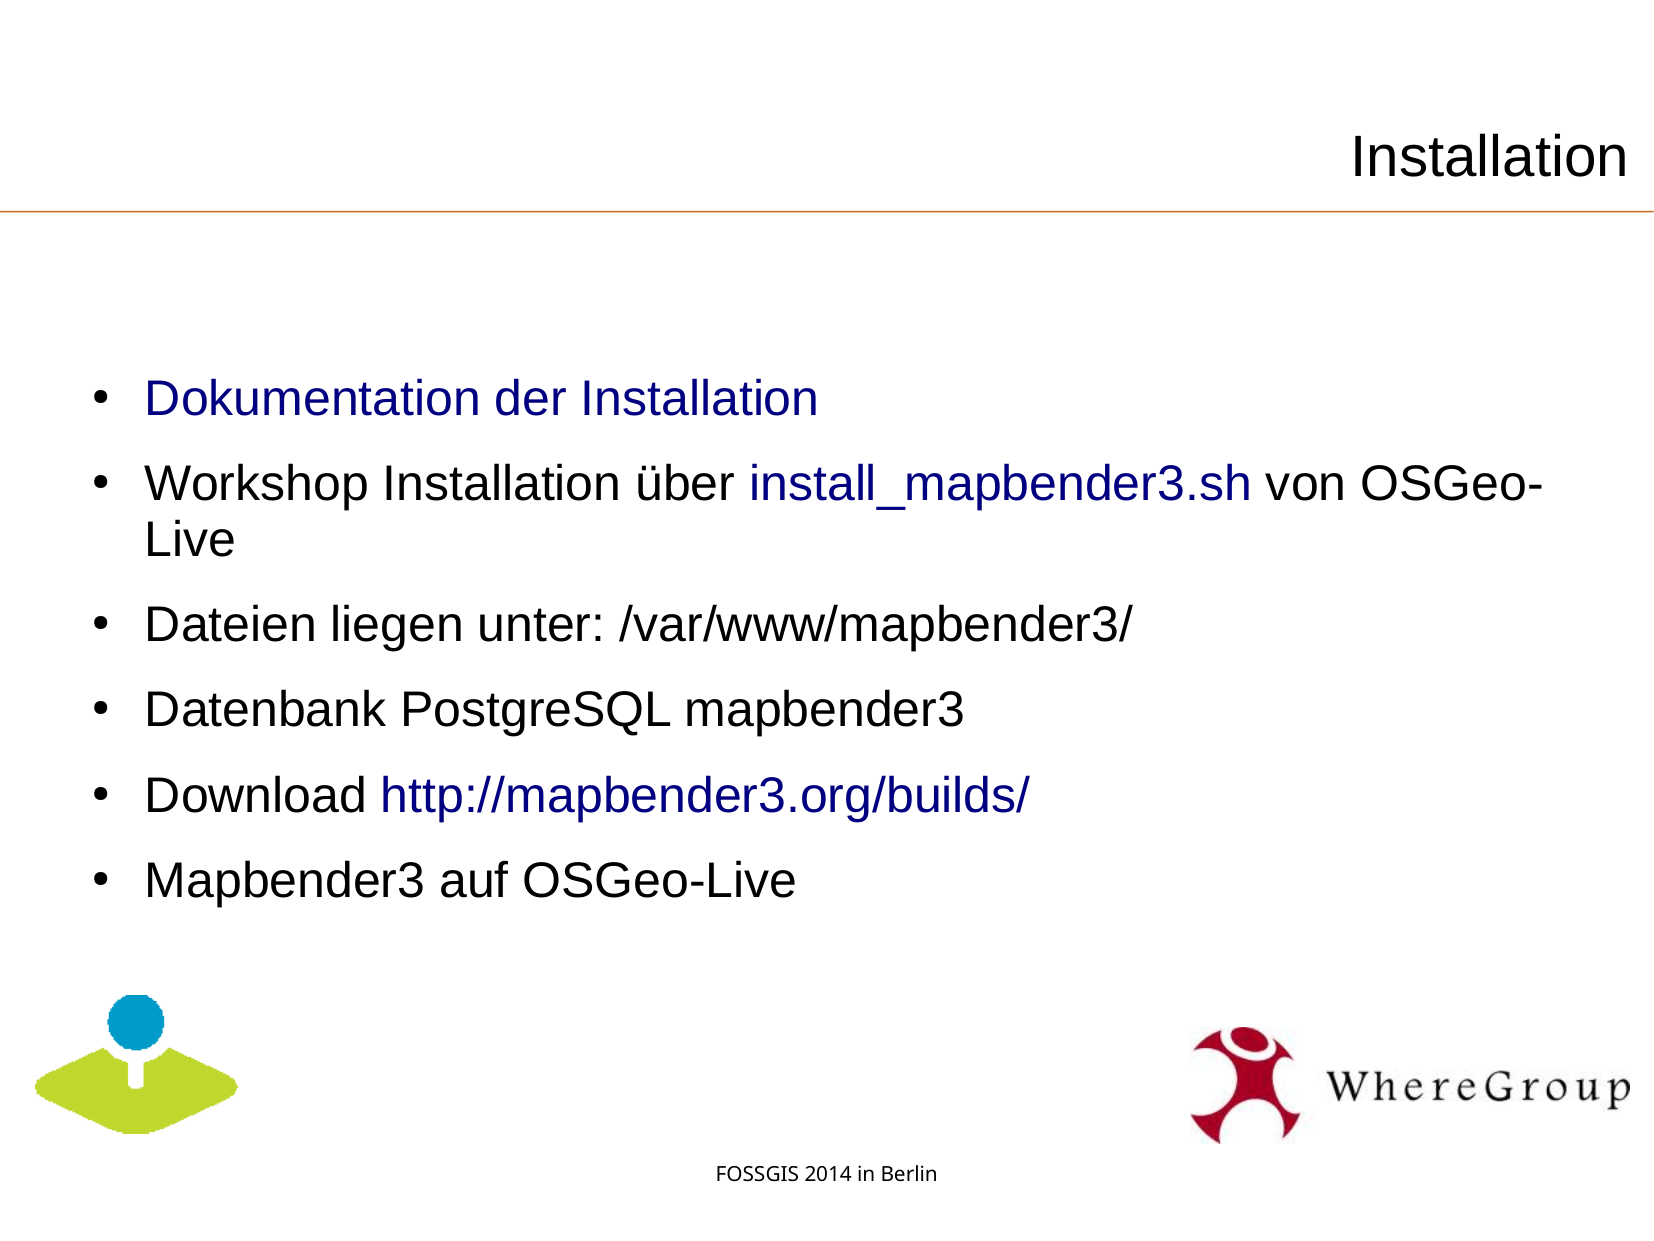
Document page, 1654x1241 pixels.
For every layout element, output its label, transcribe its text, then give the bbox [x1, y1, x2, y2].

list Dokumentation der Installation Workshop Installation über install_mapbender3.sh von OSGeo-Live Dateien liegen unter: /var/www/mapbender3/ Datenbank PostgreSQL mapbender3 Download http://mapbender3.org/builds/ Mapbender3 auf OSGeo-Live [74, 370, 1563, 1174]
picture [35, 995, 74, 1134]
picture [1563, 1027, 1630, 1144]
title Installation [141, 100, 1630, 213]
